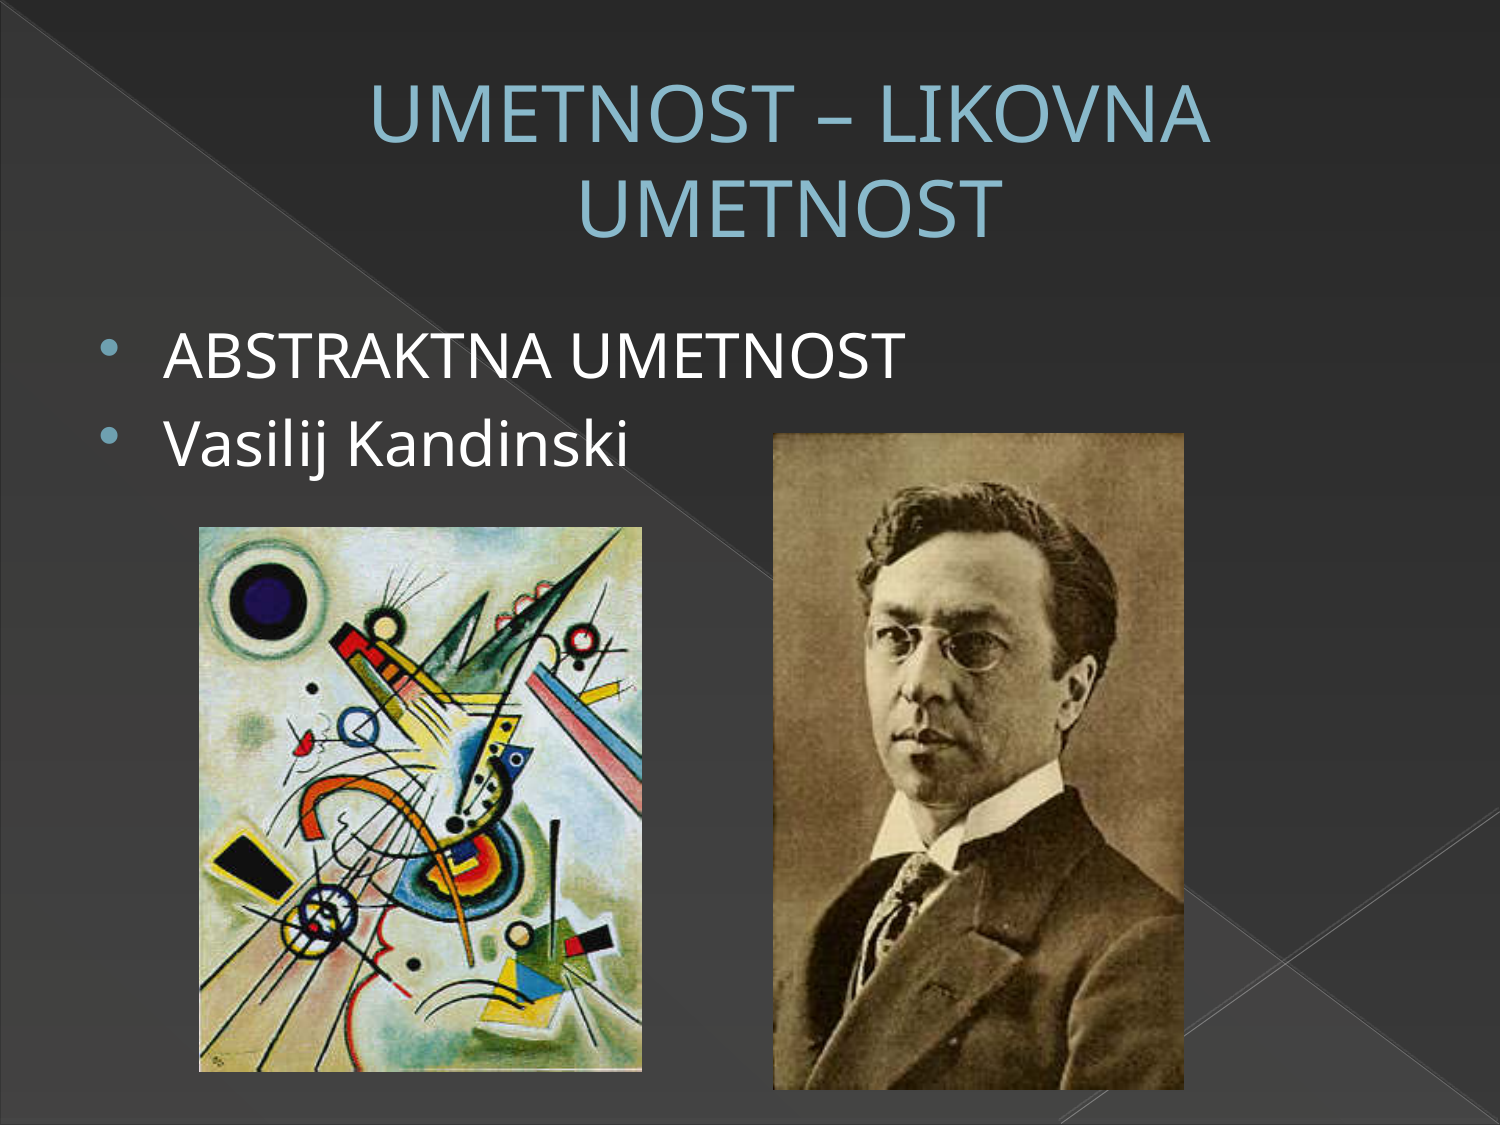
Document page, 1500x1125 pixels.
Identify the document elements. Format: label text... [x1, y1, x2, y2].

title UMETNOST – LIKOVNA UMETNOST [75, 43, 1425, 274]
picture [199, 527, 642, 1072]
list ABSTRAKTNA UMETNOST Vasilij Kandinski [75, 308, 1425, 1059]
picture [773, 433, 1184, 1090]
